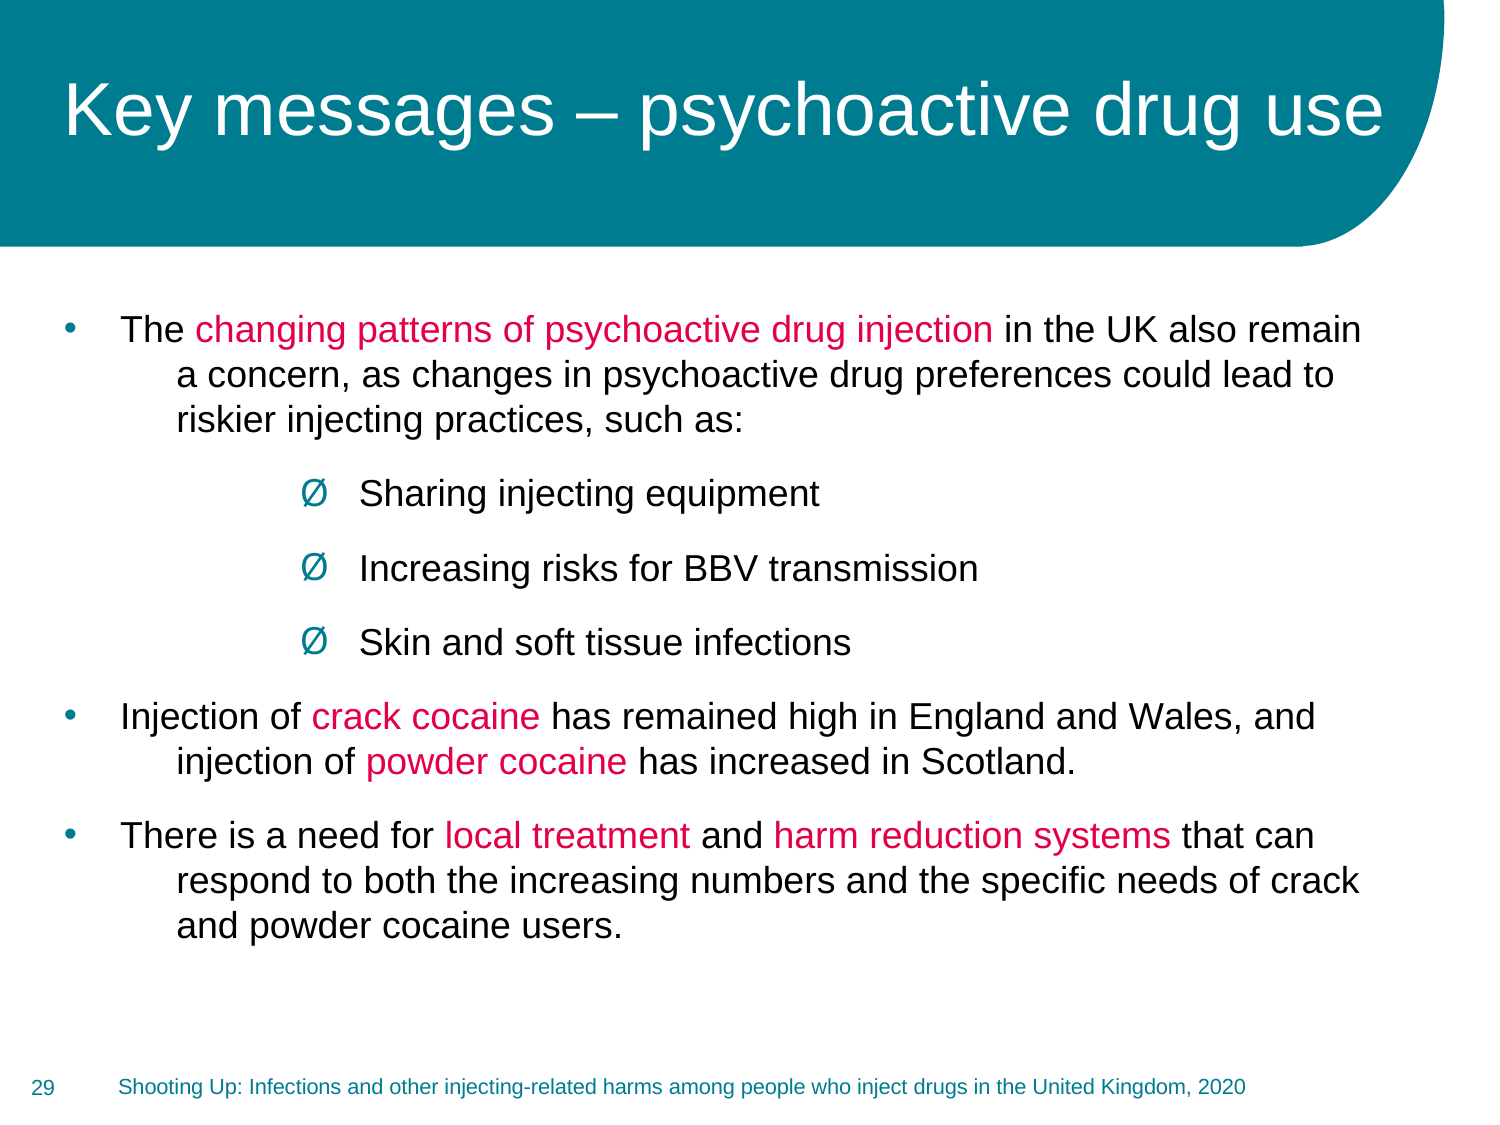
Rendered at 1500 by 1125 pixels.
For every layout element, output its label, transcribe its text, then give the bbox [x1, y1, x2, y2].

text_box [16, 1056, 90, 1117]
text_box Key messages – psychoactive drug use [53, 55, 1447, 156]
text_box Shooting Up: Infections and other injecting-related harms among people who inject drugs in the United Kingdom, 2020 [103, 1056, 1335, 1116]
text_box The changing patterns of psychoactive drug injection in the UK also remain a concern, as changes in psychoactive drug preferences could lead to riskier injecting practices, such as: Sharing injecting equipment Increasing risks for BBV transmission Skin and soft tissue infections Injection of crack cocaine has remained high in England and Wales, and injection of powder cocaine has increased in Scotland. There is a need for local treatment and harm reduction systems that can respond to both the increasing numbers and the specific needs of crack and powder cocaine users. [53, 300, 1382, 952]
